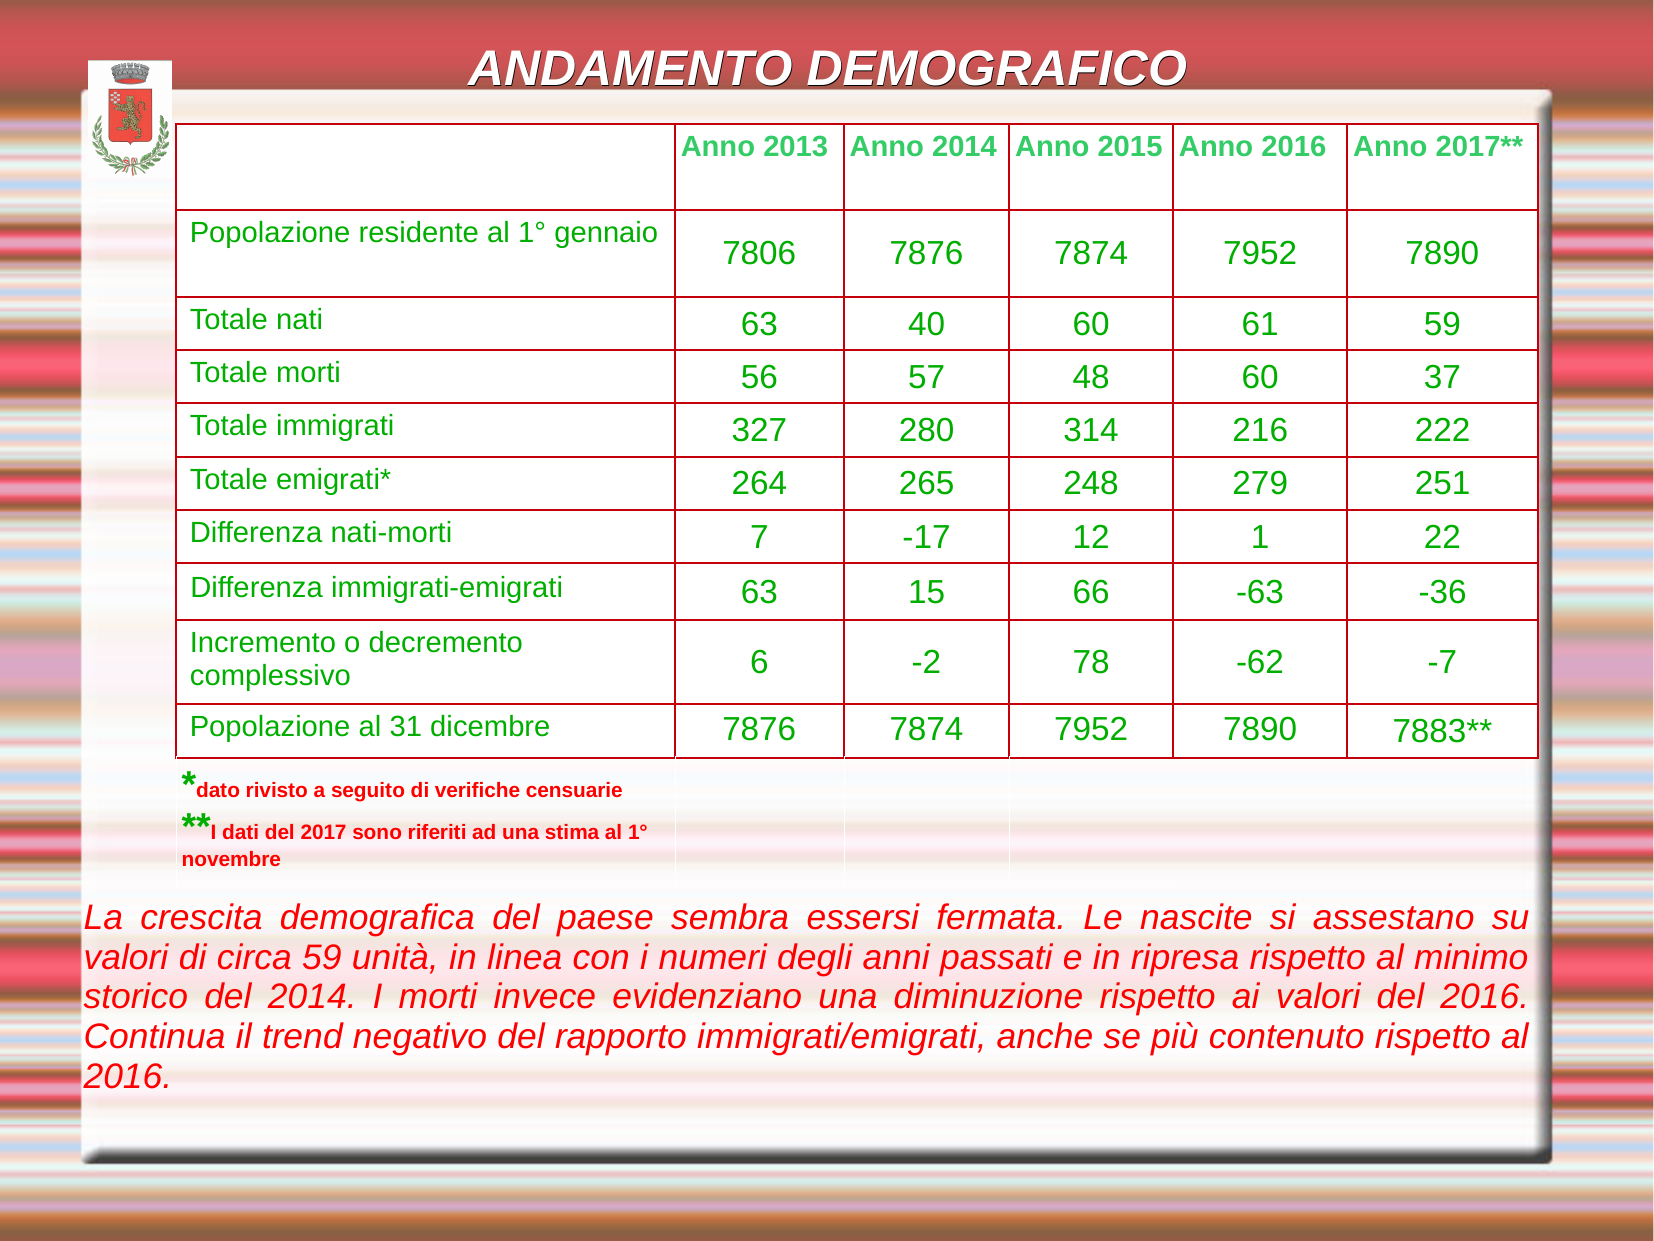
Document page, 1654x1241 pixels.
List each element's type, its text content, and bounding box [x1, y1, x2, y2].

table_cell 265 [845, 458, 1008, 509]
table_cell 78 [1010, 621, 1172, 703]
table_cell 251 [1348, 458, 1537, 509]
table_header Anno 2015 [1010, 125, 1172, 209]
table_cell *dato rivisto a seguito di verifiche censuarie **I dati del 2017 sono riferiti ad una stima al 1° novembre [177, 759, 675, 886]
table_cell Differenza immigrati-emigrati [177, 564, 674, 619]
table_cell 57 [845, 351, 1008, 402]
table_cell Differenza nati-morti [177, 511, 674, 562]
table_cell [1010, 759, 1173, 886]
table_cell 7874 [845, 705, 1008, 757]
table_cell [845, 759, 1009, 886]
table_cell 7876 [676, 705, 843, 757]
table_header Anno 2017** [1348, 125, 1537, 209]
table_cell -63 [1174, 564, 1346, 619]
table_cell 264 [676, 458, 843, 509]
table_cell 66 [1010, 564, 1172, 619]
table_cell 280 [845, 404, 1008, 456]
table_cell Popolazione residente al 1° gennaio [177, 211, 674, 296]
table_cell 7 [676, 511, 843, 562]
table_cell 7876 [845, 211, 1008, 296]
table_cell 222 [1348, 404, 1537, 456]
table_header Anno 2014 [845, 125, 1008, 209]
table_cell -36 [1348, 564, 1537, 619]
table_cell 37 [1348, 351, 1537, 402]
table_cell 6 [676, 621, 843, 703]
table_cell 314 [1010, 404, 1172, 456]
table_cell -17 [845, 511, 1008, 562]
table_cell 248 [1010, 458, 1172, 509]
table_cell Incremento o decremento complessivo [177, 621, 674, 703]
table_cell -7 [1348, 621, 1537, 703]
table_cell 7806 [676, 211, 843, 296]
table_cell 7952 [1174, 211, 1346, 296]
table_cell [1173, 759, 1347, 886]
table_cell 7890 [1174, 705, 1346, 757]
table_cell 1 [1174, 511, 1346, 562]
table_cell 327 [676, 404, 843, 456]
table_cell 279 [1174, 458, 1346, 509]
table_cell 7874 [1010, 211, 1172, 296]
table_cell 56 [676, 351, 843, 402]
table_cell 40 [845, 298, 1008, 349]
table_cell 15 [845, 564, 1008, 619]
table_cell 7890 [1348, 211, 1537, 296]
table_cell 63 [676, 298, 843, 349]
table_header [177, 125, 674, 209]
picture [0, 0, 1654, 1241]
table_cell 48 [1010, 351, 1172, 402]
table_cell 216 [1174, 404, 1346, 456]
table_header Anno 2016 [1174, 125, 1346, 209]
table_cell -62 [1174, 621, 1346, 703]
table_cell Totale emigrati* [177, 458, 674, 509]
table_cell Popolazione al 31 dicembre [177, 705, 674, 757]
table_cell Totale nati [177, 298, 674, 349]
table_cell Totale immigrati [177, 404, 674, 456]
table_cell 61 [1174, 298, 1346, 349]
table_cell Totale morti [177, 351, 674, 402]
table_cell 60 [1174, 351, 1346, 402]
table_cell 7883** [1348, 705, 1537, 757]
subtitle La crescita demografica del paese sembra essersi fermata. Le nascite si assestano su valori di circa 59 unità, in linea con i numeri degli anni passati e in ripresa rispetto al minimo storico del 2014. I morti invece evidenziano una diminuzione rispetto ai valori del 2016. Continua il trend negativo del rapporto immigrati/emigrati, anche se più contenuto rispetto al 2016. [83, 630, 1531, 1192]
table_cell 22 [1348, 511, 1537, 562]
table_cell 59 [1348, 298, 1537, 349]
table_cell [676, 759, 844, 886]
table_cell 63 [676, 564, 843, 619]
title ANDAMENTO DEMOGRAFICO [83, 18, 1572, 119]
table_header Anno 2013 [676, 125, 843, 209]
table_cell 60 [1010, 298, 1172, 349]
table_cell 7952 [1010, 705, 1172, 757]
table_cell [1347, 759, 1538, 886]
table_cell 12 [1010, 511, 1172, 562]
table_cell -2 [845, 621, 1008, 703]
